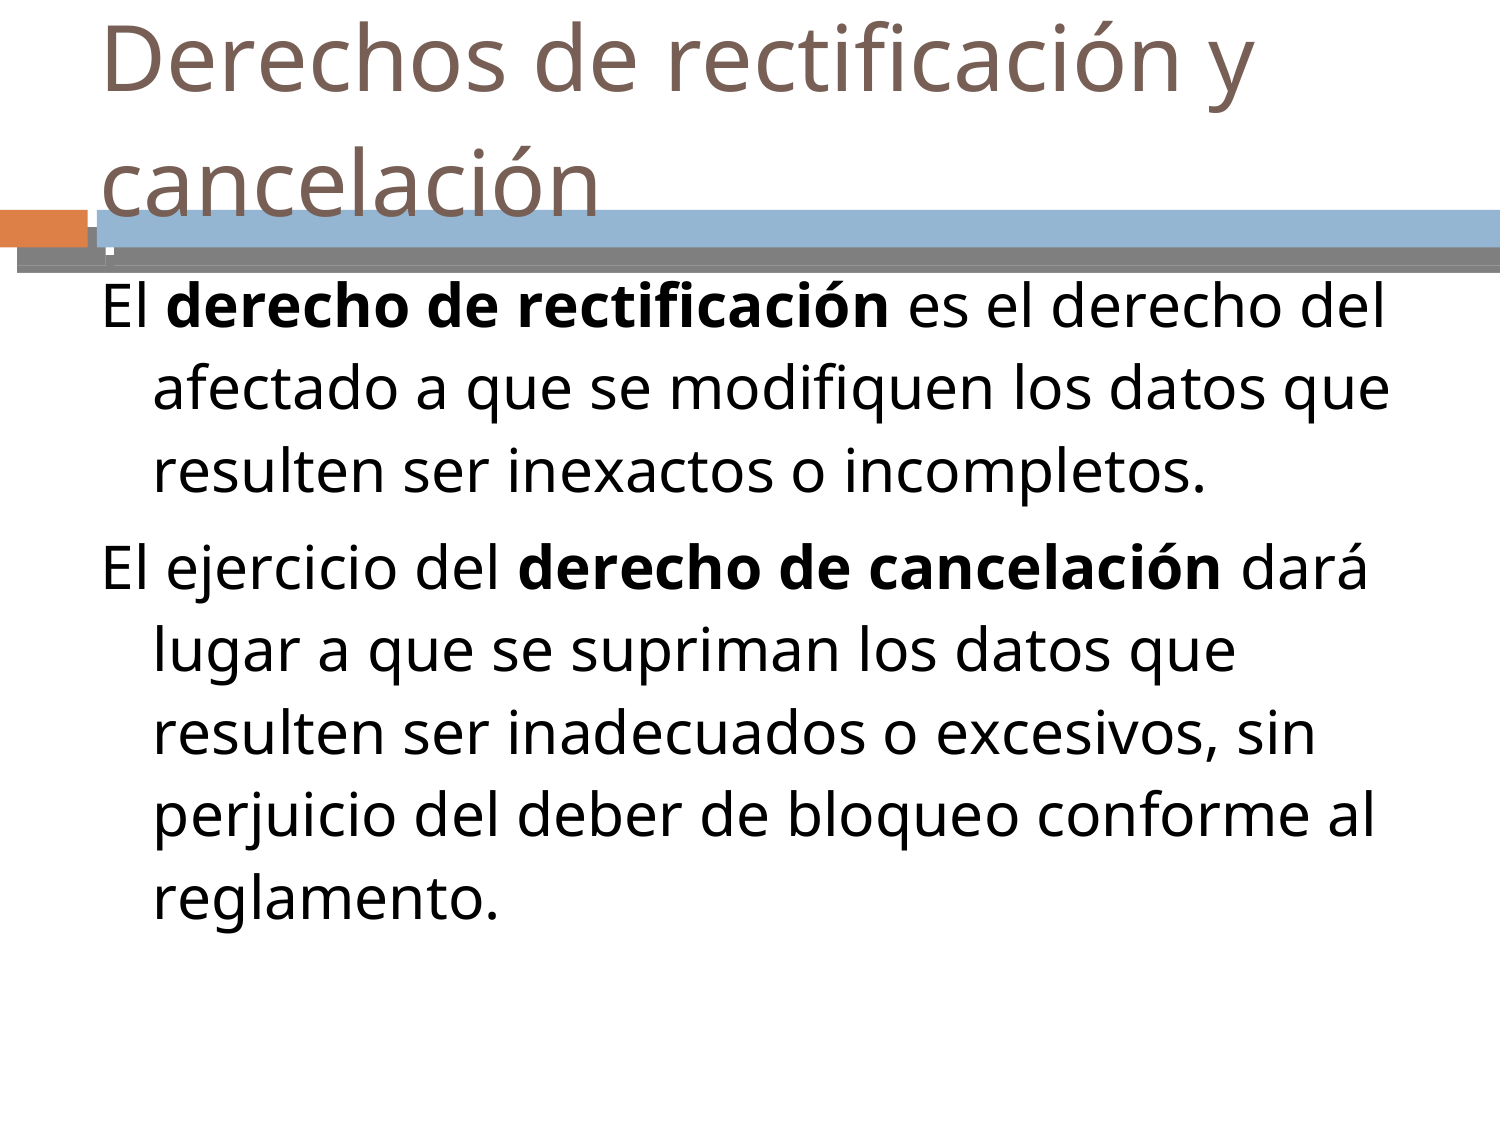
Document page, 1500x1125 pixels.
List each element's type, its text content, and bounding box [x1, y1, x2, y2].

title Derechos de rectificación y cancelación [99, 8, 1438, 230]
list El derecho de rectificación es el derecho del afectado a que se modifiquen los datos que resulten ser inexactos o incompletos. El ejercicio del derecho de cancelación dará lugar a que se supriman los datos que resulten ser inadecuados o excesivos, sin perjuicio del deber de bloqueo conforme al reglamento. [100, 262, 1438, 991]
